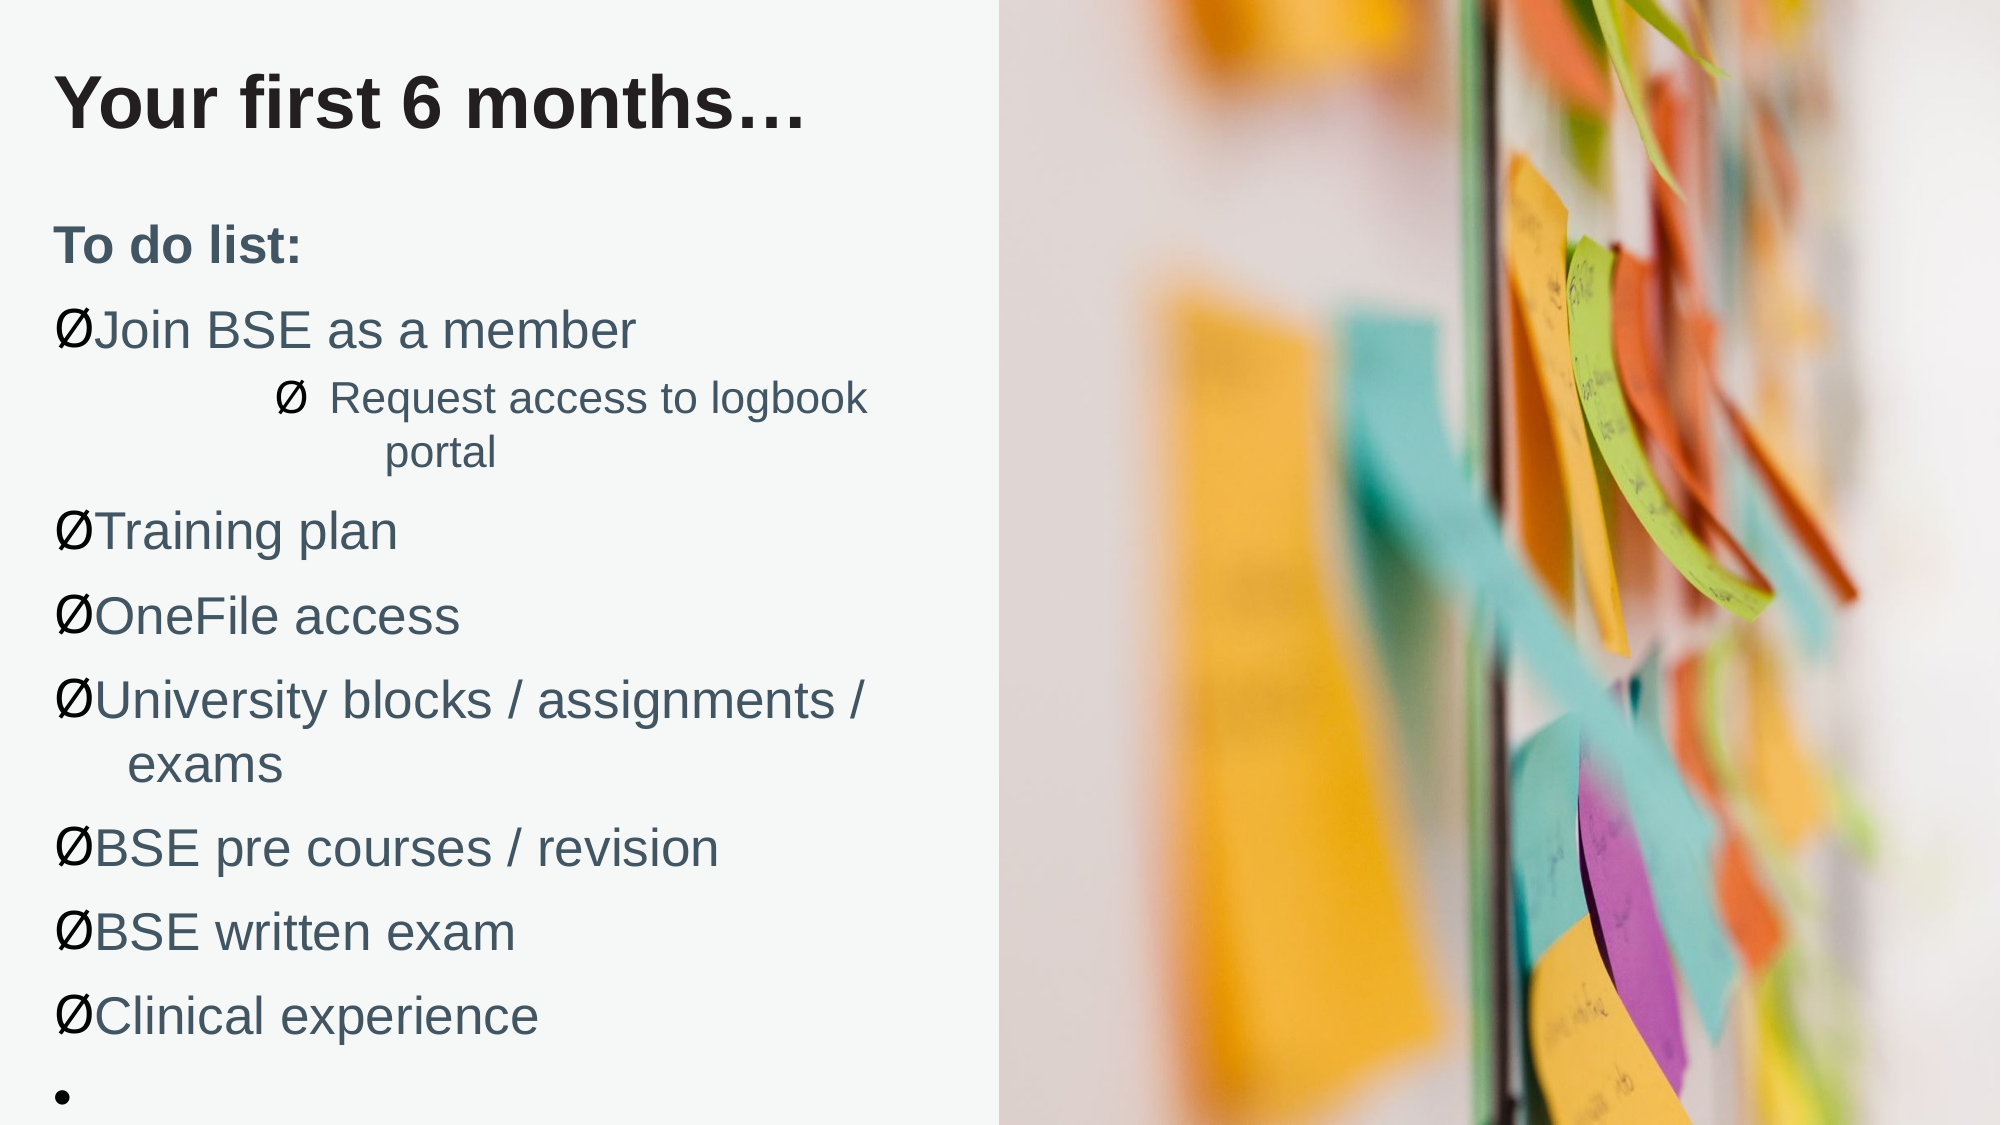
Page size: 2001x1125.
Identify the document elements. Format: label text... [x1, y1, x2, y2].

title Your first 6 months… [38, 49, 968, 176]
picture [999, 0, 2000, 1125]
list To do list: Join BSE as a member Request access to logbook portal Training plan OneFile access University blocks / assignments / exams BSE pre courses / revision BSE written exam Clinical experience [38, 203, 948, 1058]
